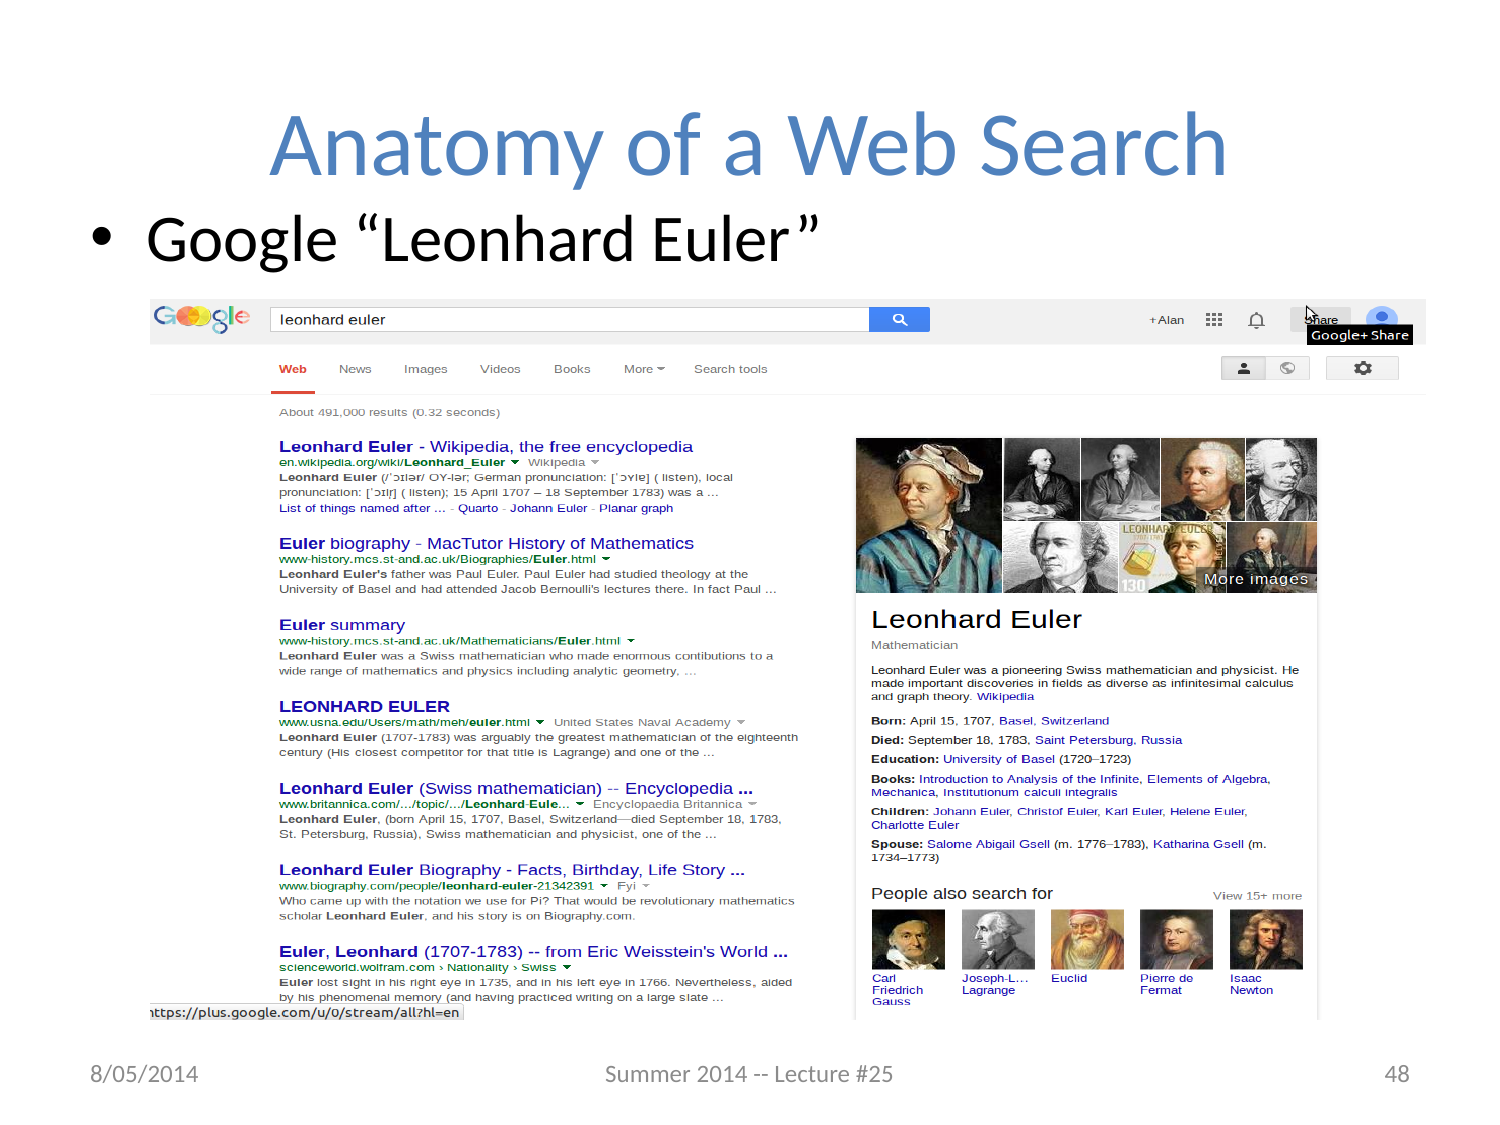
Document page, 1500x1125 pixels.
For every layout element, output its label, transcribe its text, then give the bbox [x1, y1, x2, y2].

list Google “Leonhard Euler” [75, 187, 1425, 313]
picture [150, 299, 1426, 1021]
title Anatomy of a Web Search [75, 45, 1425, 187]
slide_number <number> [1074, 1042, 1425, 1103]
footer Summer 2014 -- Lecture #25 [512, 1042, 988, 1103]
slide_number 8/05/2014 [75, 1042, 425, 1103]
